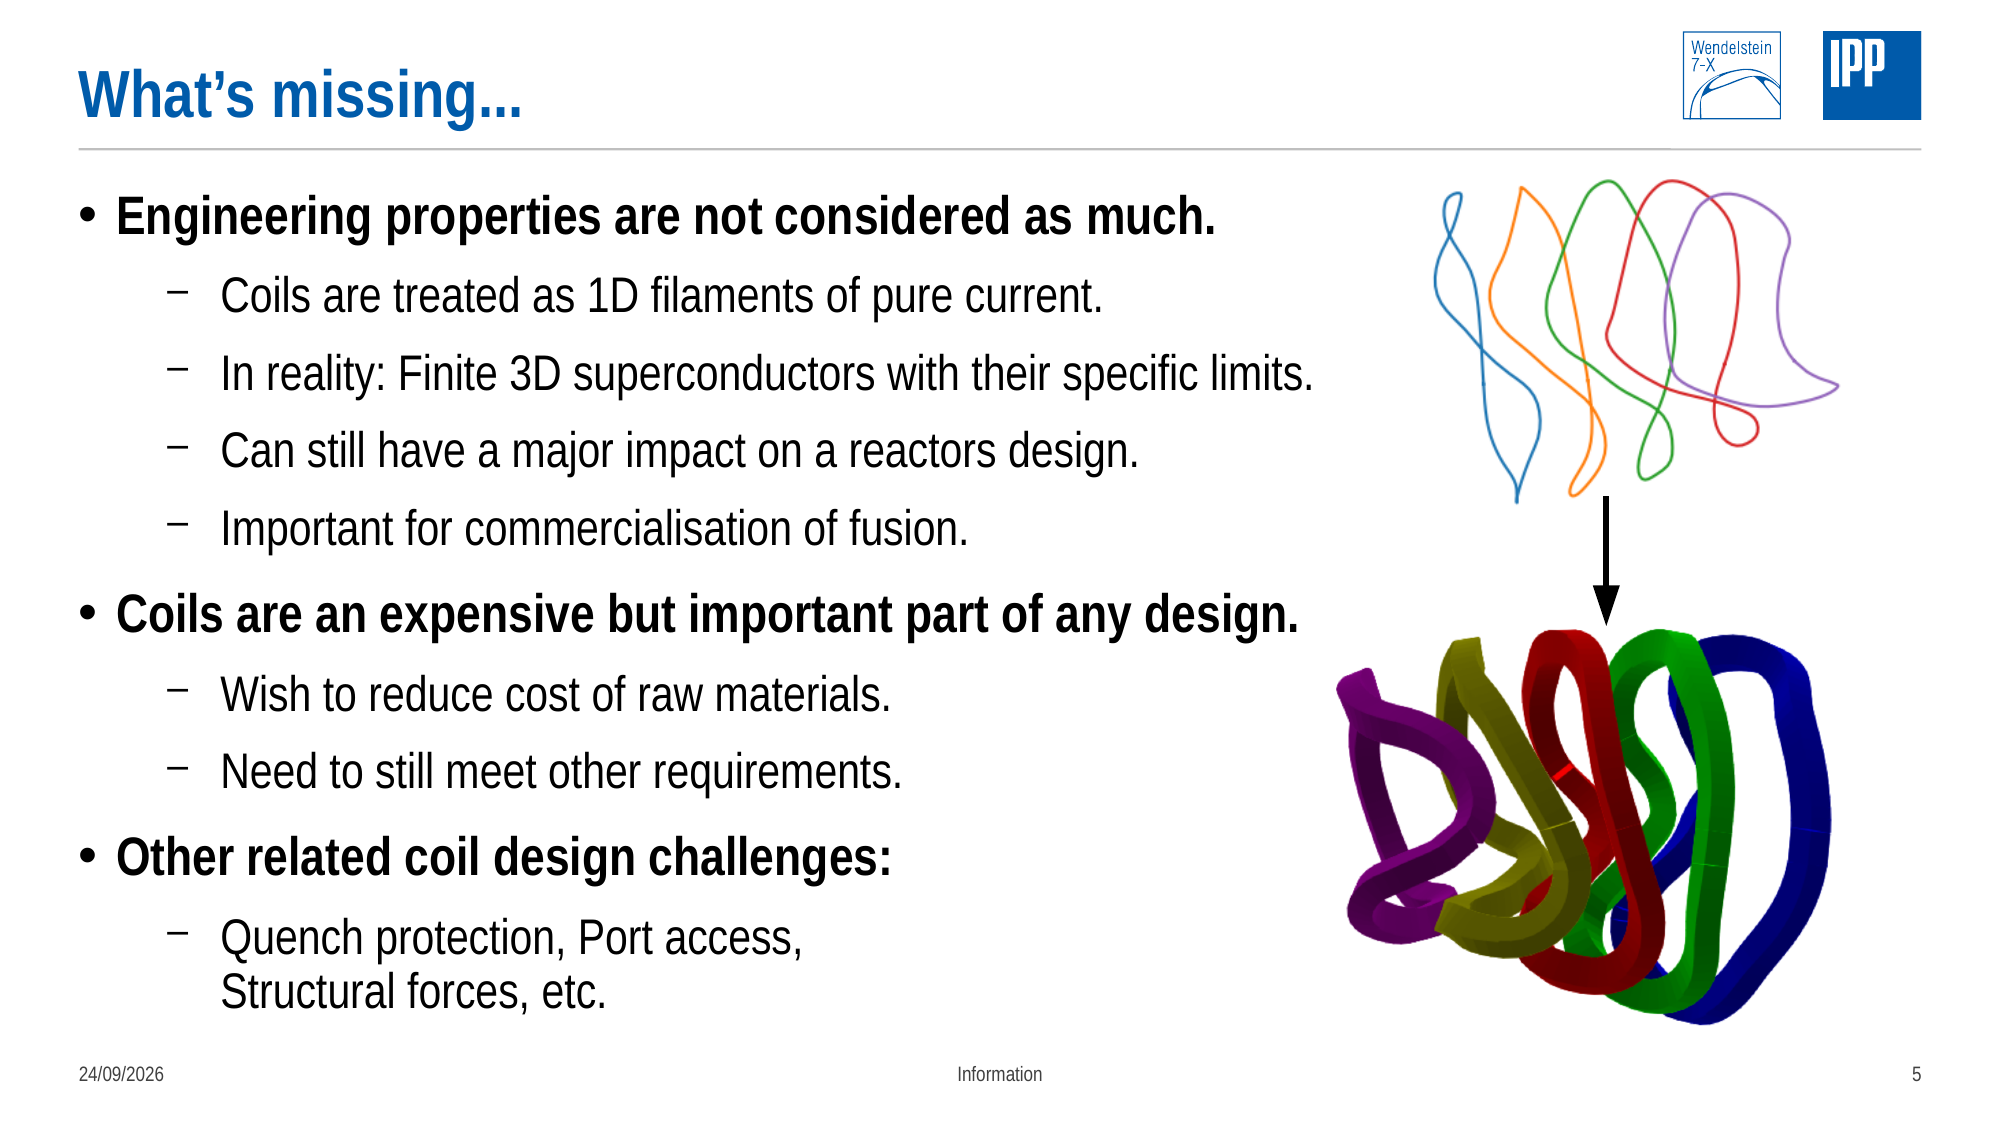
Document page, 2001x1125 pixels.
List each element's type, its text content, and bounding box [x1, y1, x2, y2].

slide_number 18/03/2022 [78, 1042, 262, 1103]
picture [1310, 1018, 1862, 1040]
footer Information [297, 1042, 1703, 1103]
list Engineering properties are not considered as much. Coils are treated as 1D filaments of pure current. In reality: Finite 3D superconductors with their specific limits. Can still have a major impact on a reactors design. Important for commercialisation of fusion. Coils are an expensive but important part of any design. Wish to reduce cost of raw materials. Need to still meet other requirements. Other related coil design challenges: Quench protection, Port access, Structural forces, etc. [78, 179, 1922, 1018]
slide_number <number> [1744, 1042, 1922, 1103]
title What’s missing... [78, 30, 1638, 139]
picture [1393, 153, 1857, 520]
